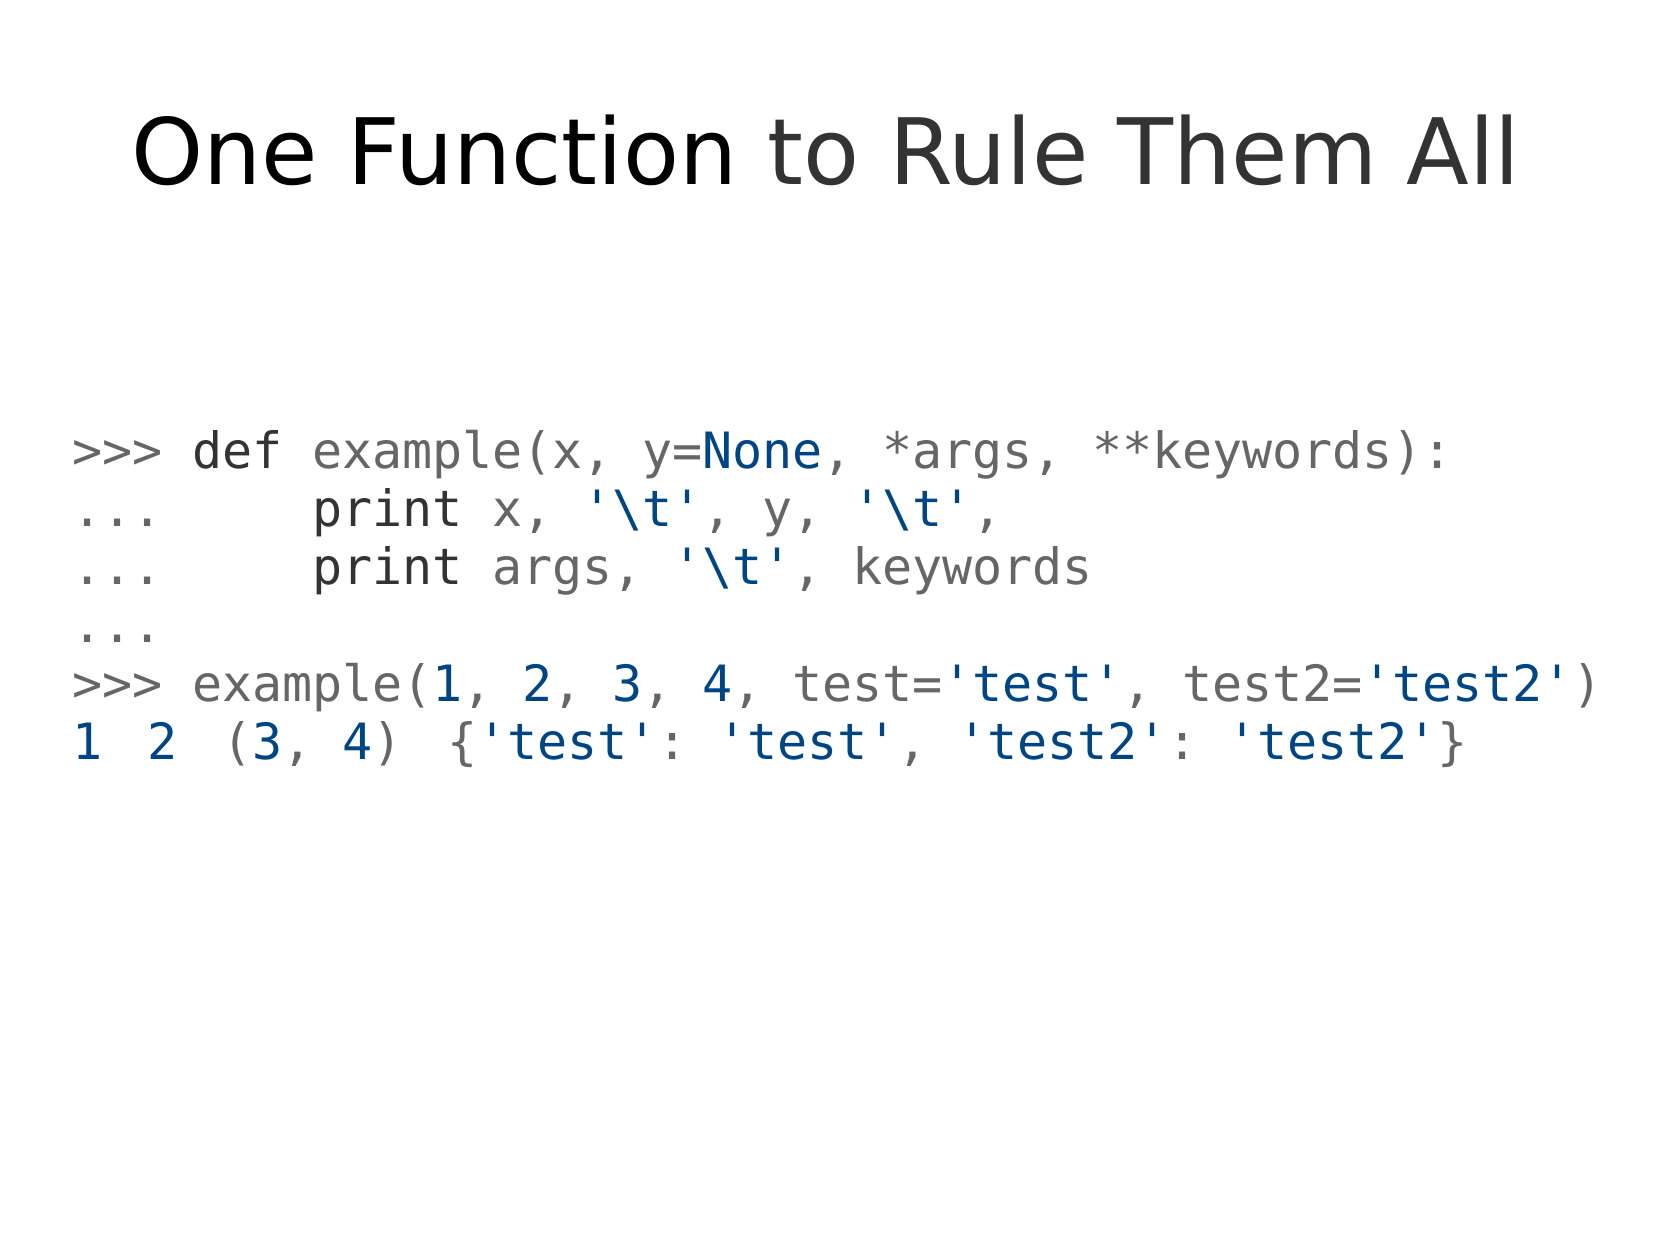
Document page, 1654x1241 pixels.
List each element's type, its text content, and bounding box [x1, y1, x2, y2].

title One Function to Rule Them All [82, 56, 1571, 250]
text_box >>> def example(x, y=None, *args, **keywords): ... print x, '\t', y, '\t', ... print args, '\t', keywords ... >>> example(1, 2, 3, 4, test='test', test2='test2') 1 2 (3, 4) {'test': 'test', 'test2': 'test2'} [57, 414, 1618, 837]
